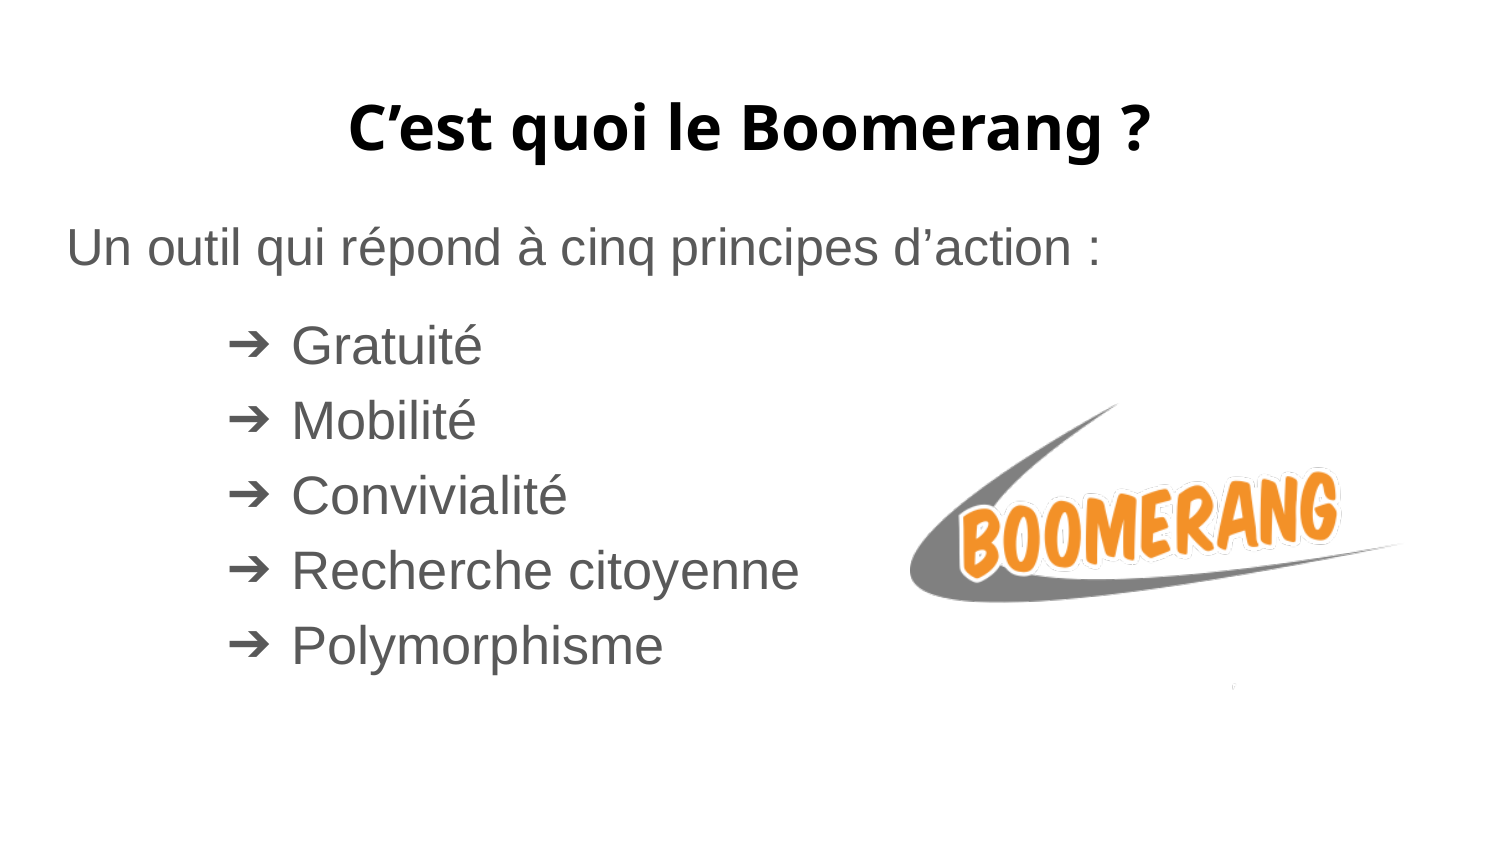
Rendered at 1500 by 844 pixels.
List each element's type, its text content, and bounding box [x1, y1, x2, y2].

title C’est quoi le Boomerang ? [51, 72, 1449, 167]
list Un outil qui répond à cinq principes d’action : Gratuité Mobilité Convivialité Recherche citoyenne Polymorphisme [51, 189, 1449, 750]
picture [910, 403, 1406, 690]
